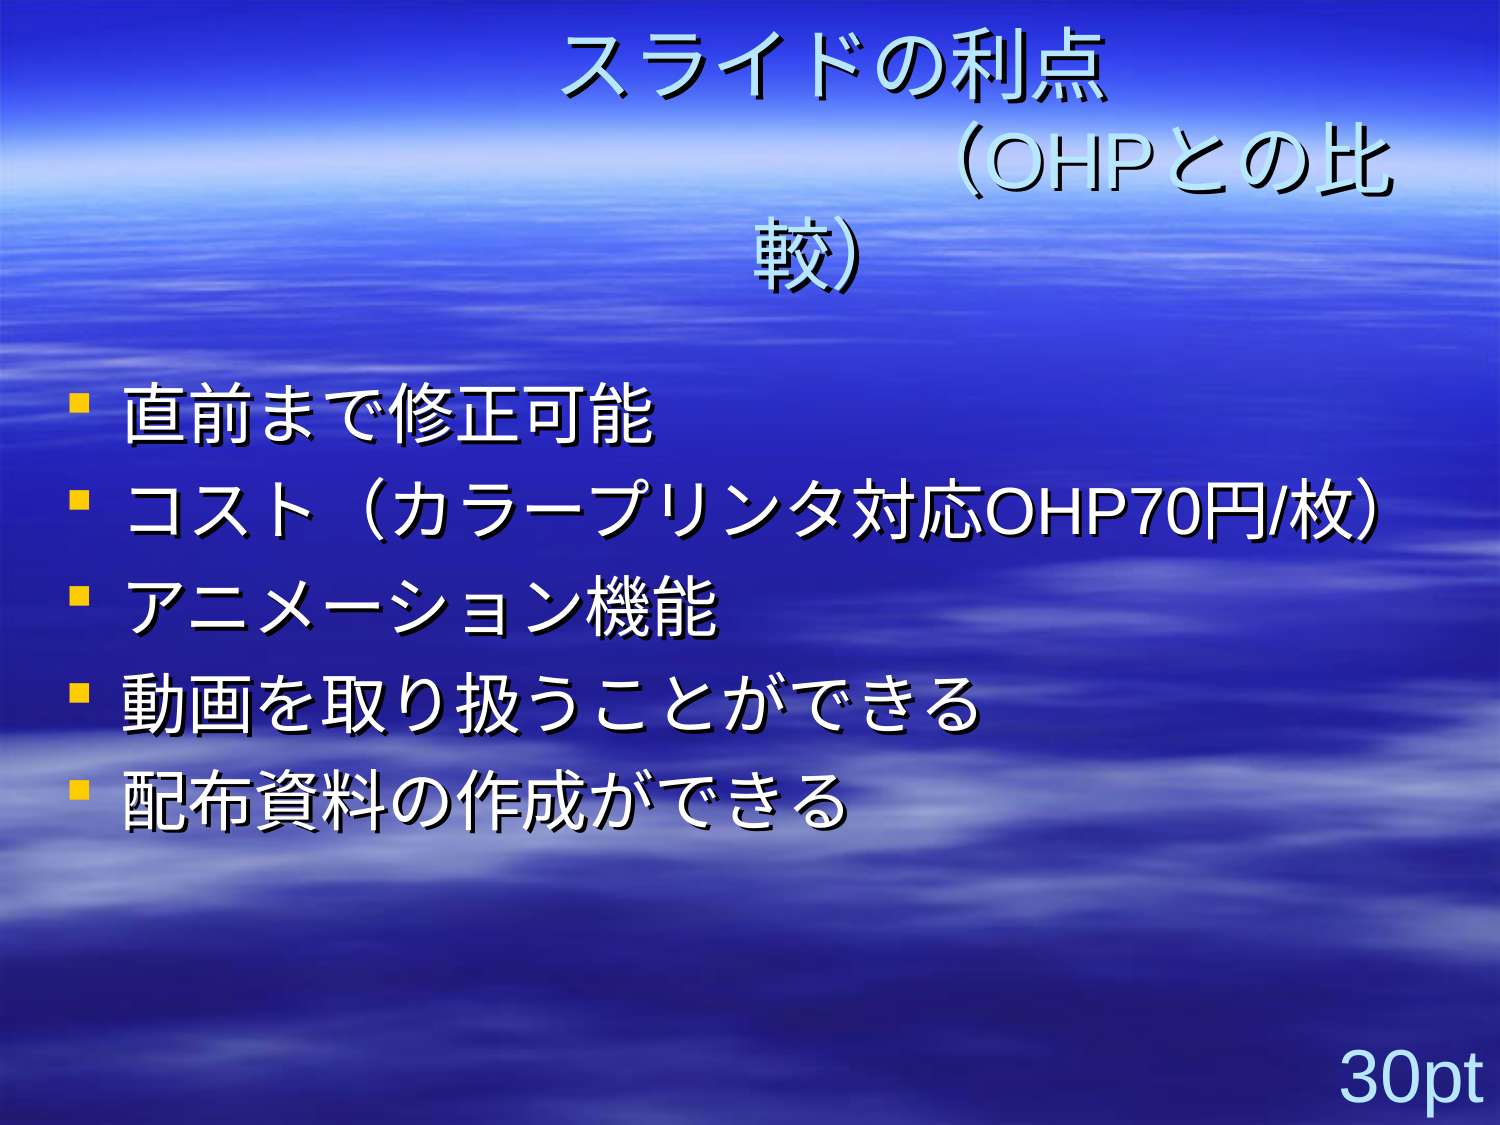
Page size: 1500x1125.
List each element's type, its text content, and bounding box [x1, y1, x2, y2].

title スライドの利点 （OHPとの比較） [249, 31, 1412, 282]
picture [0, 0, 1500, 1125]
list 直前まで修正可能 コスト（カラープリンタ対応OHP70円/枚） アニメーション機能 動画を取り扱うことができる 配布資料の作成ができる [49, 363, 1451, 874]
text_box 30pt [1323, 1019, 1500, 1125]
